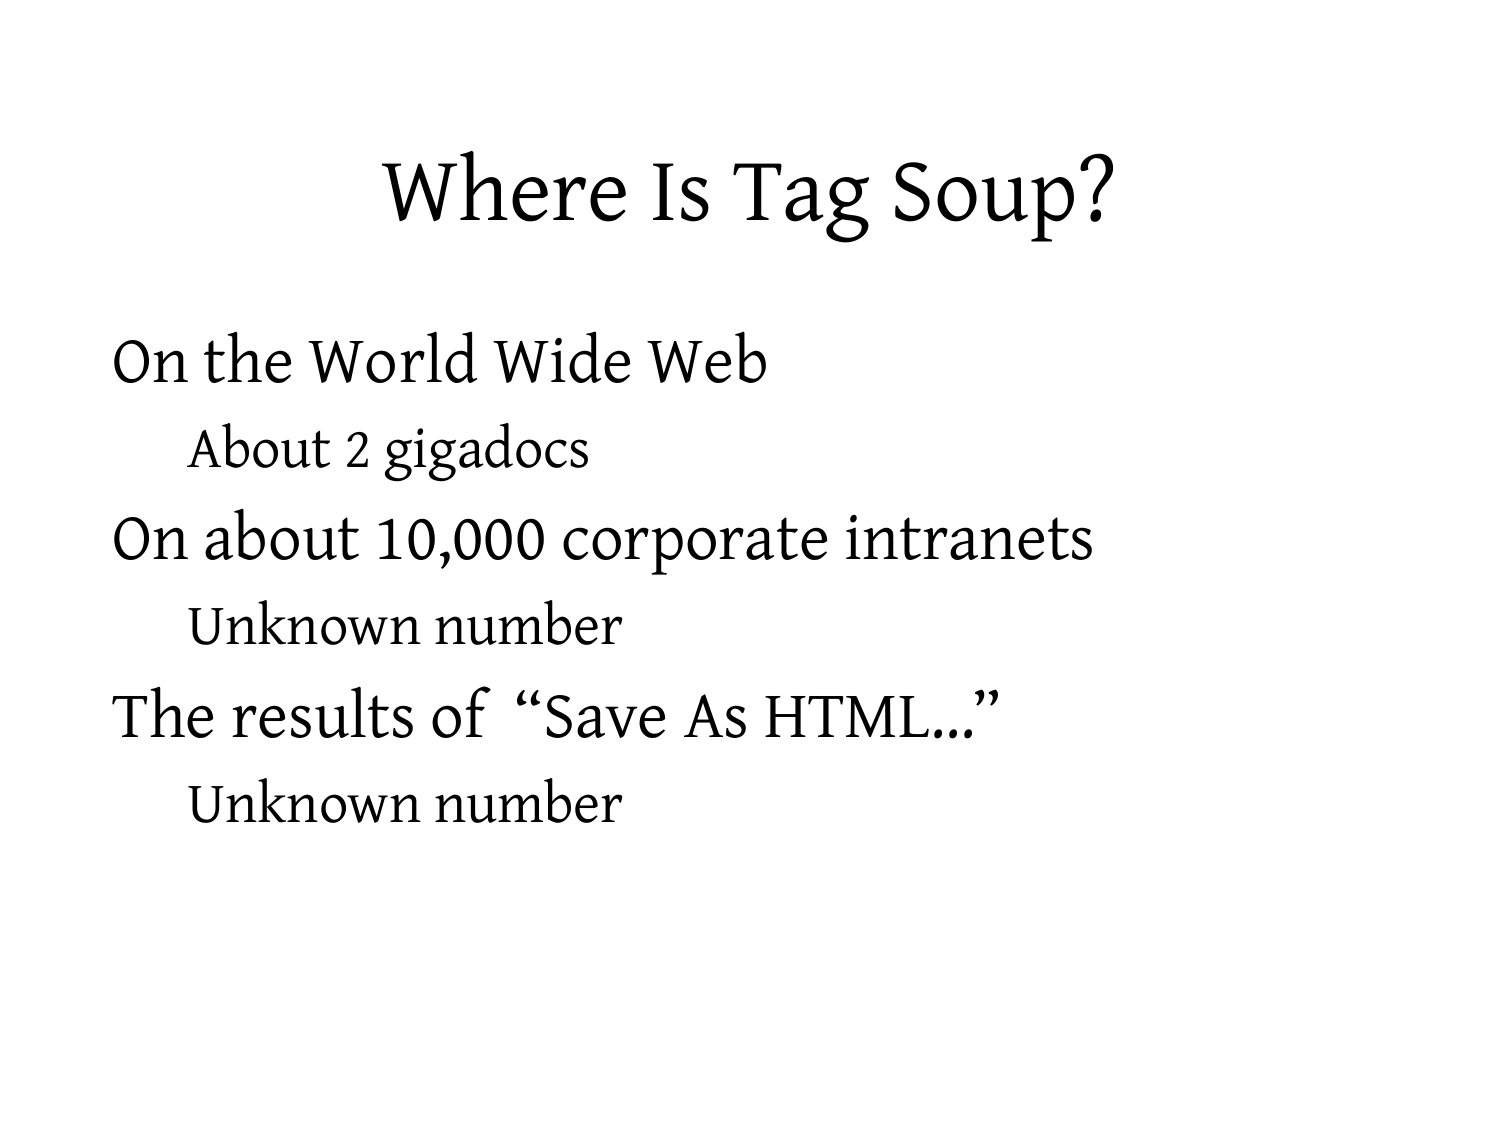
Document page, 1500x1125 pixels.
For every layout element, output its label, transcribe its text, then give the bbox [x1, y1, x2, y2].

title Where Is Tag Soup? [112, 99, 1387, 288]
list On the World Wide Web About 2 gigadocs On about 10,000 corporate intranets Unknown number The results of “Save As HTML...” Unknown number [112, 324, 1387, 1000]
